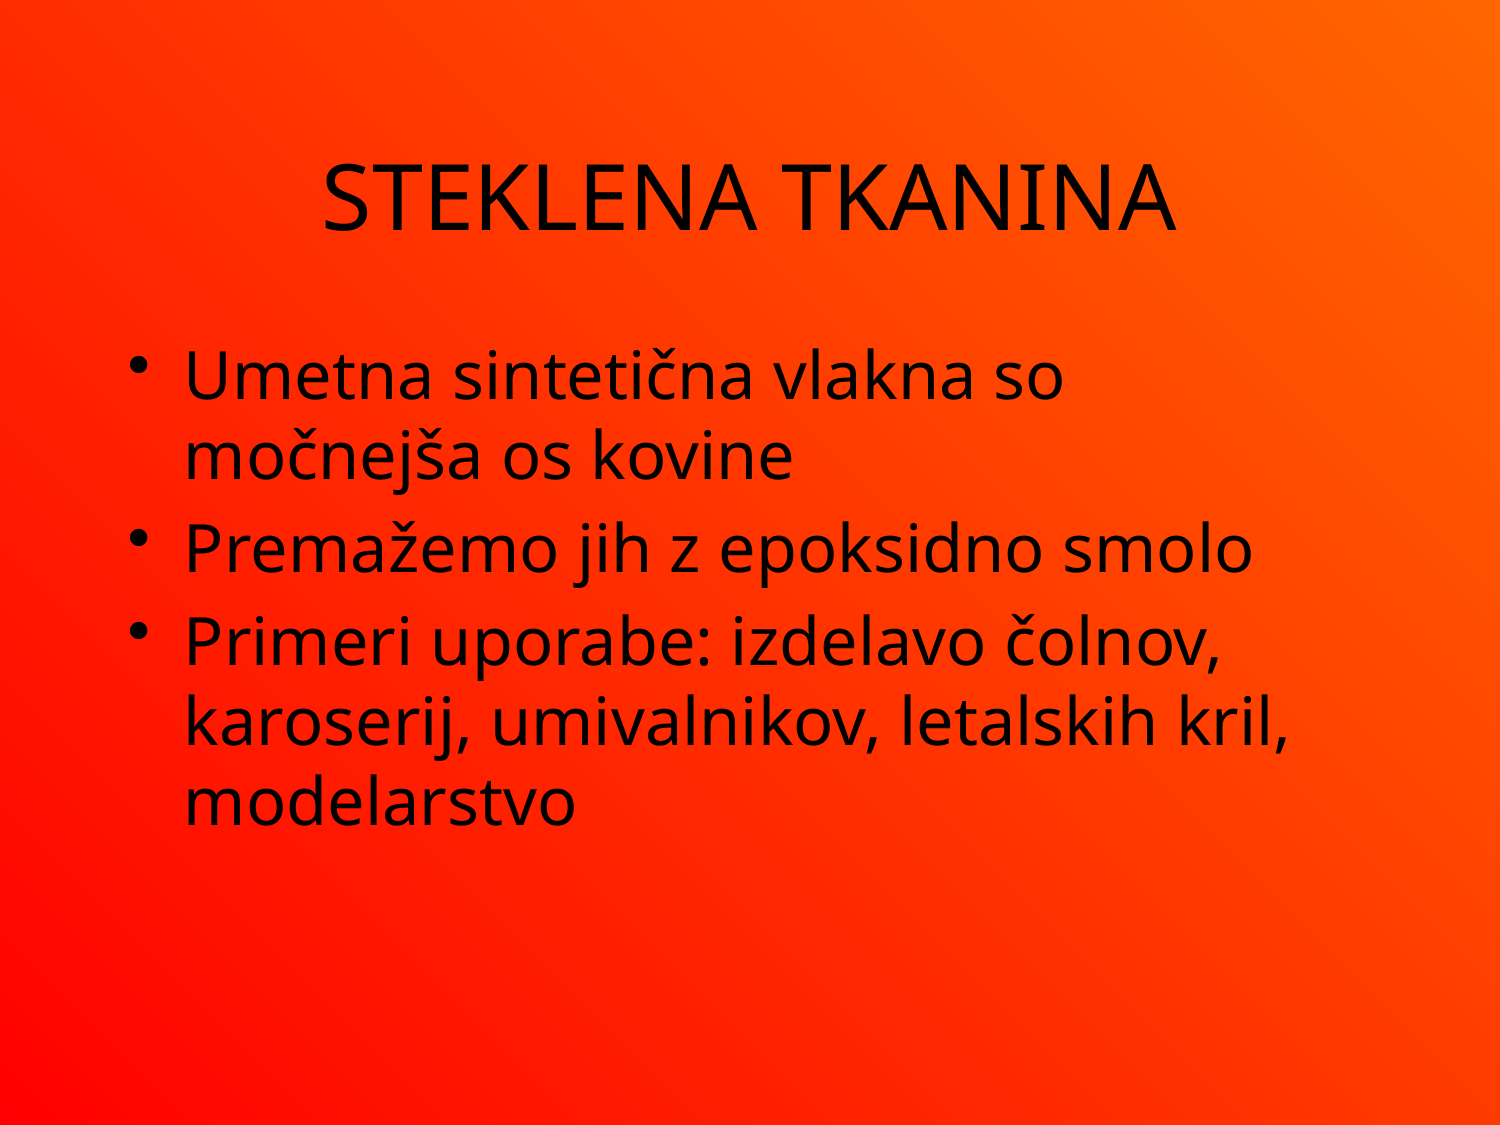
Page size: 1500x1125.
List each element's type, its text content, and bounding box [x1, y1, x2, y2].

list Umetna sintetična vlakna so močnejša os kovine Premažemo jih z epoksidno smolo Primeri uporabe: izdelavo čolnov, karoserij, umivalnikov, letalskih kril, modelarstvo [112, 324, 1388, 1000]
title STEKLENA TKANINA [112, 99, 1388, 288]
